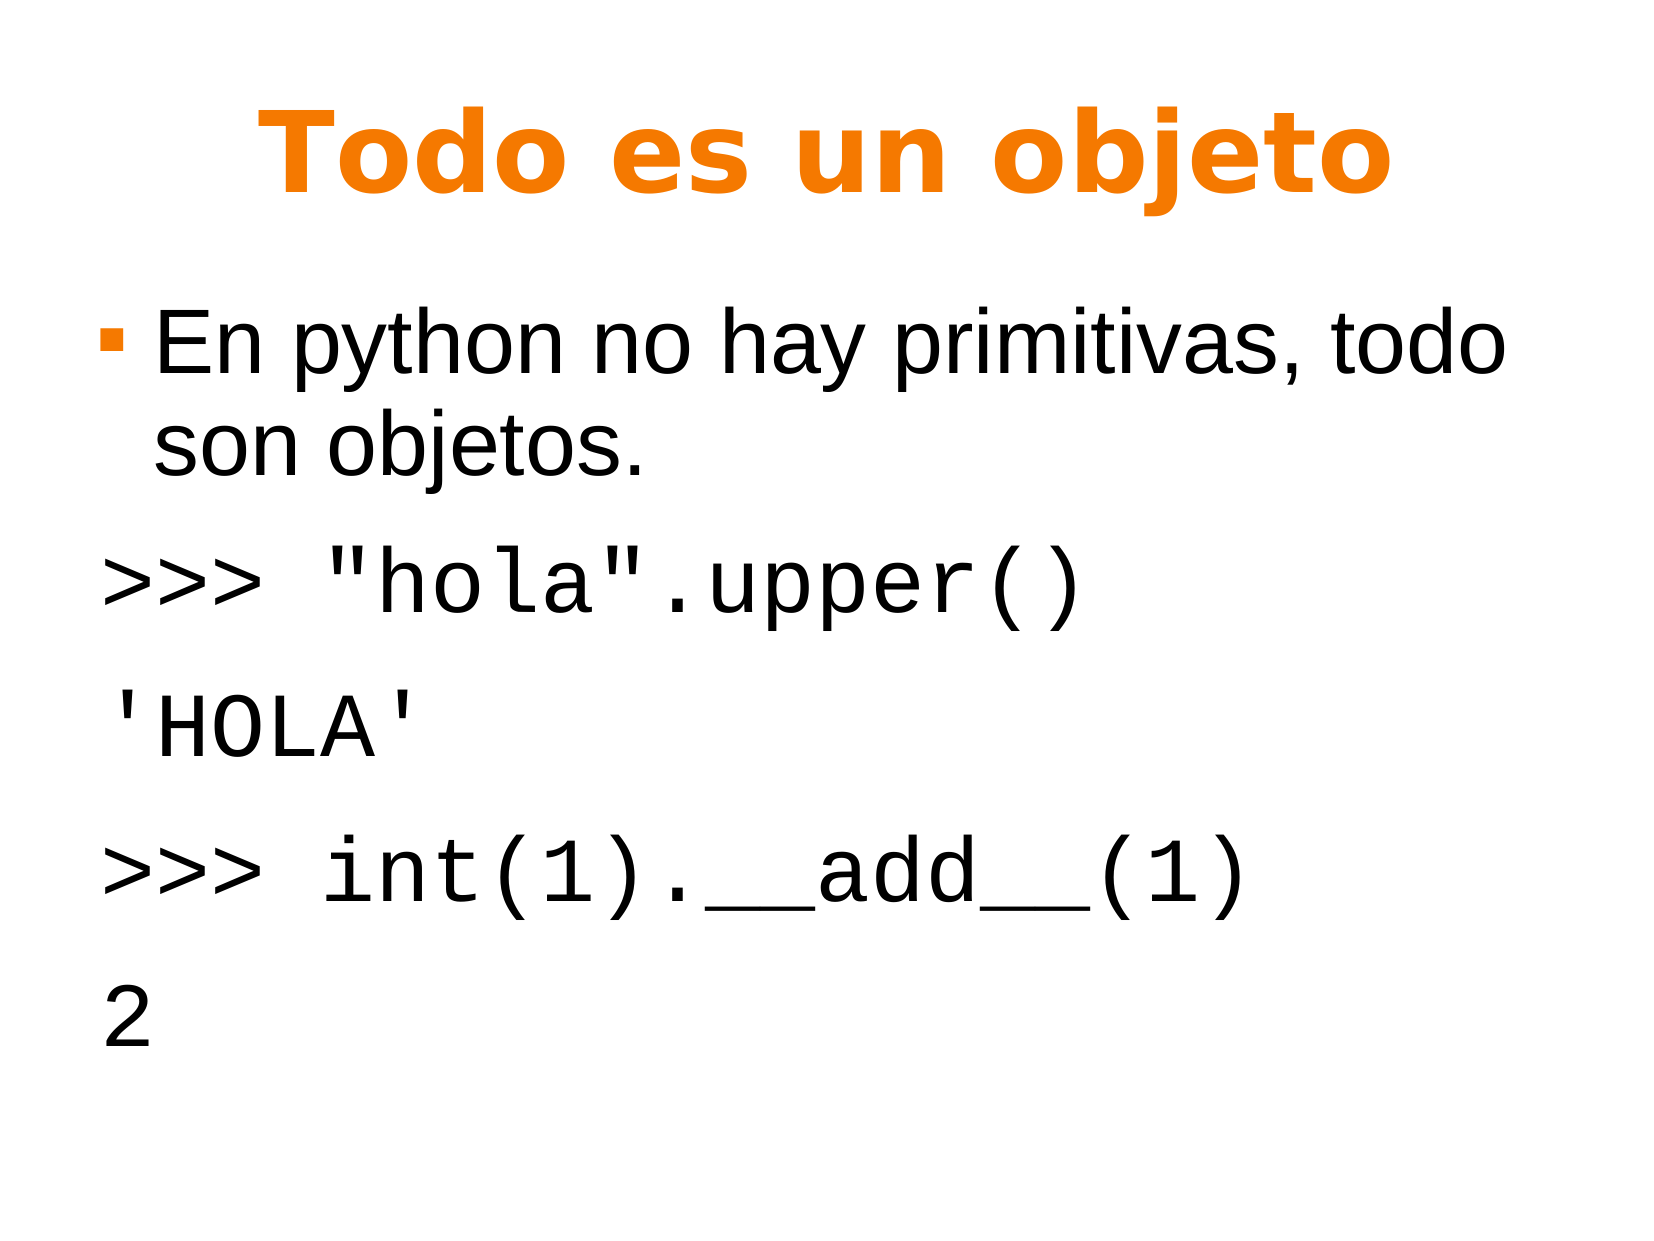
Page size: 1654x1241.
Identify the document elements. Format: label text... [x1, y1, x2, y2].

list En python no hay primitivas, todo son objetos. >>> "hola".upper() 'HOLA' >>> int(1).__add__(1) 2 [82, 290, 1571, 1094]
title Todo es un objeto [82, 56, 1571, 250]
